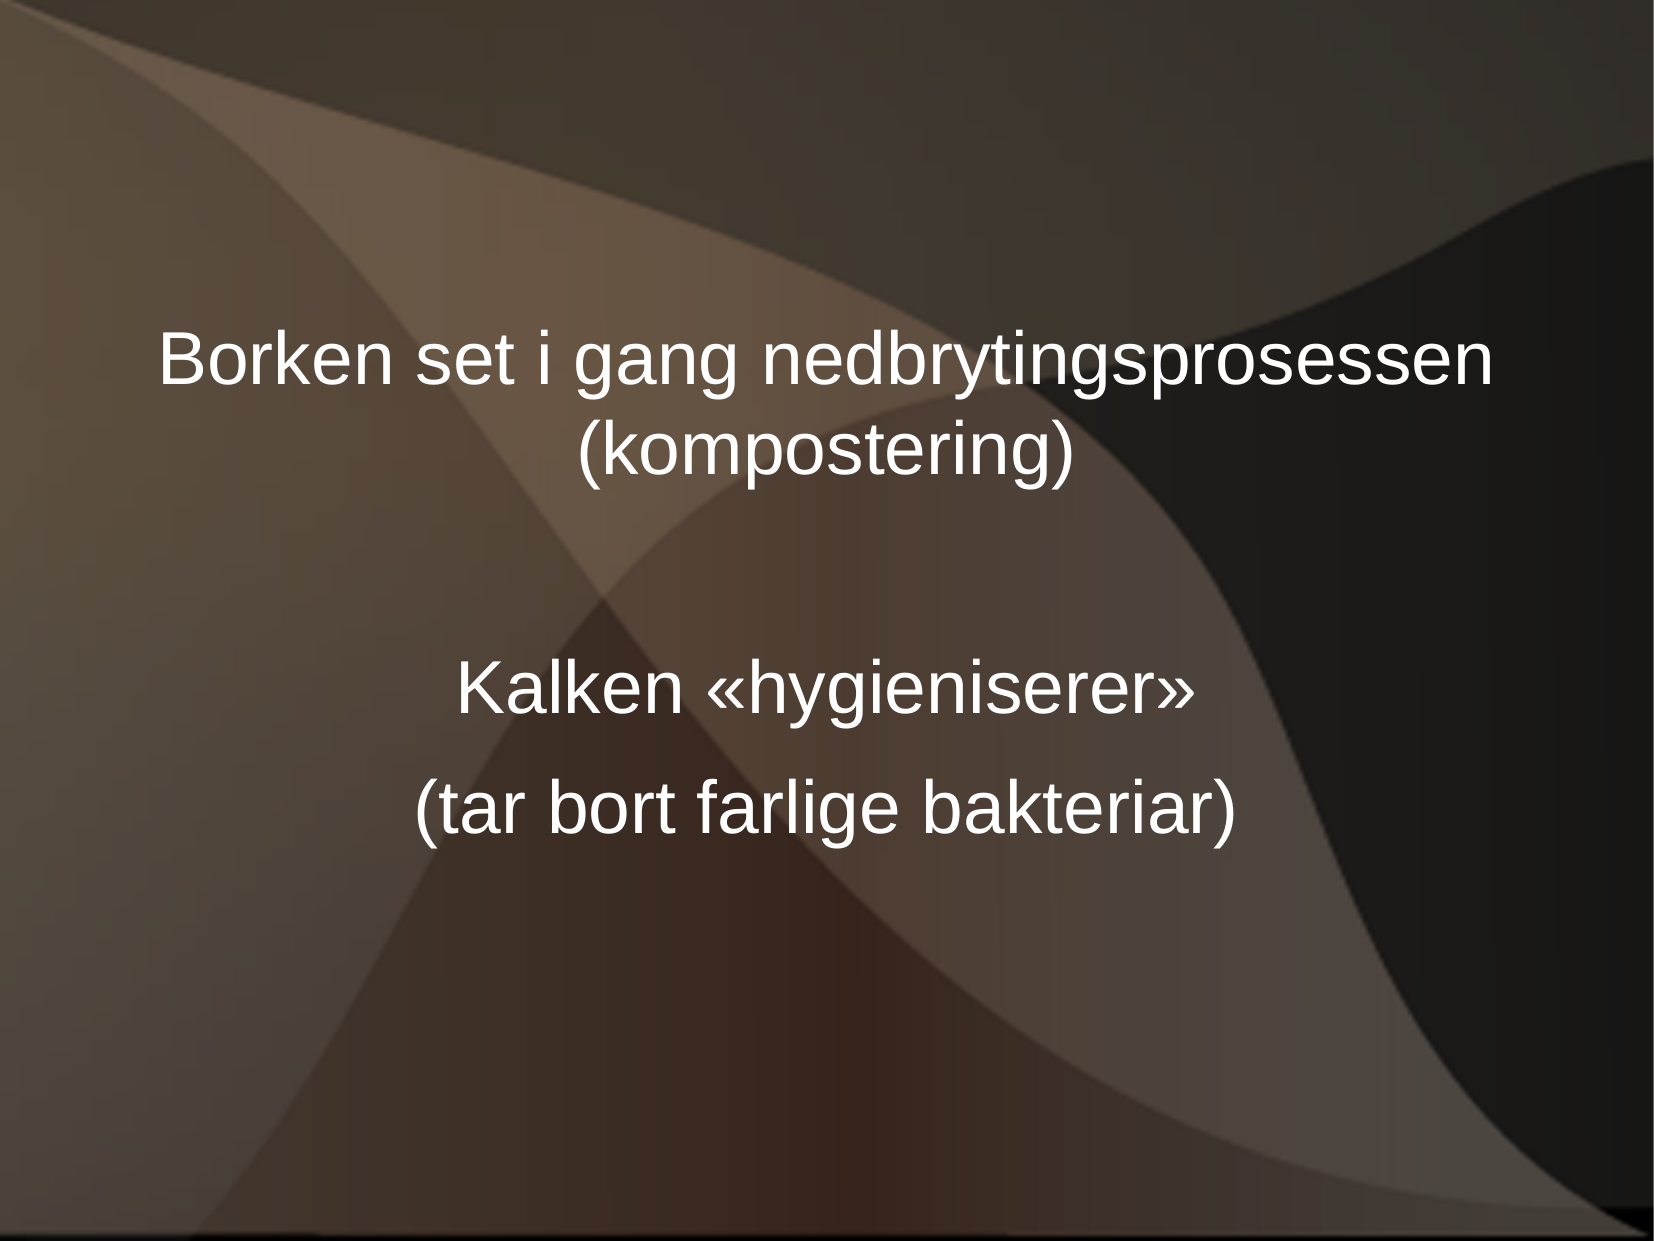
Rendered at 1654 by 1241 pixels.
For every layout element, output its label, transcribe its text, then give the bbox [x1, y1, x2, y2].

subtitle Borken set i gang nedbrytingsprosessen (kompostering) Kalken «hygieniserer» (tar bort farlige bakteriar) [82, 49, 1571, 1109]
